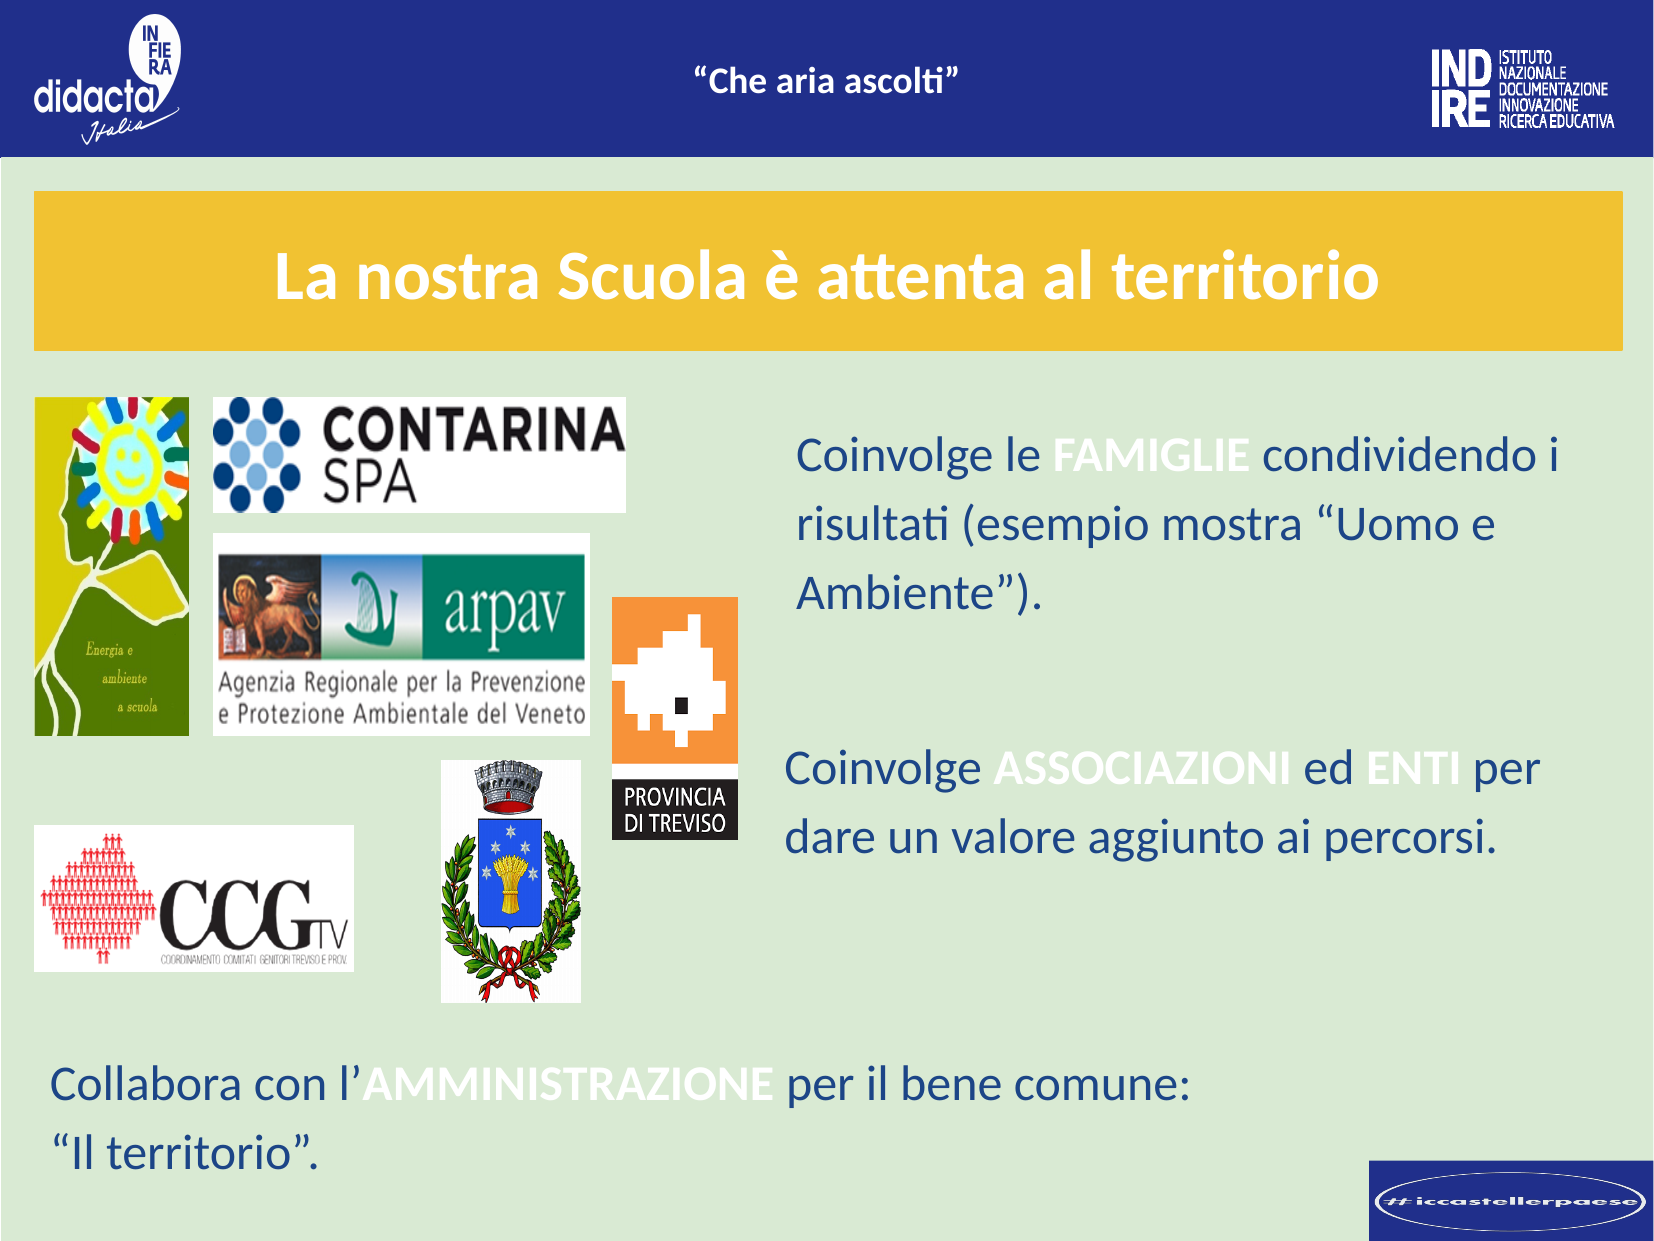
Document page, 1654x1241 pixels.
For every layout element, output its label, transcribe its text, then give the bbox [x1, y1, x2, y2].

text_box Coinvolge ASSOCIAZIONI ed ENTI per dare un valore aggiunto ai percorsi. [769, 710, 1623, 1023]
picture [213, 533, 590, 736]
picture [34, 825, 354, 972]
picture [1374, 1172, 1648, 1232]
text_box Coinvolge le FAMIGLIE condividendo i risultati (esempio mostra “Uomo e Ambiente”). [781, 397, 1654, 711]
picture [213, 397, 626, 513]
text_box La nostra Scuola è attenta al territorio [34, 192, 1623, 350]
picture [34, 14, 181, 145]
picture [612, 597, 738, 840]
text_box Collabora con l’AMMINISTRAZIONE per il bene comune: “Il territorio”. [34, 1026, 1609, 1241]
picture [1423, 35, 1623, 142]
picture [441, 760, 581, 1003]
text_box [1, 157, 1654, 1241]
text_box “Che aria ascolti” [0, 0, 1654, 158]
picture [34, 397, 189, 736]
